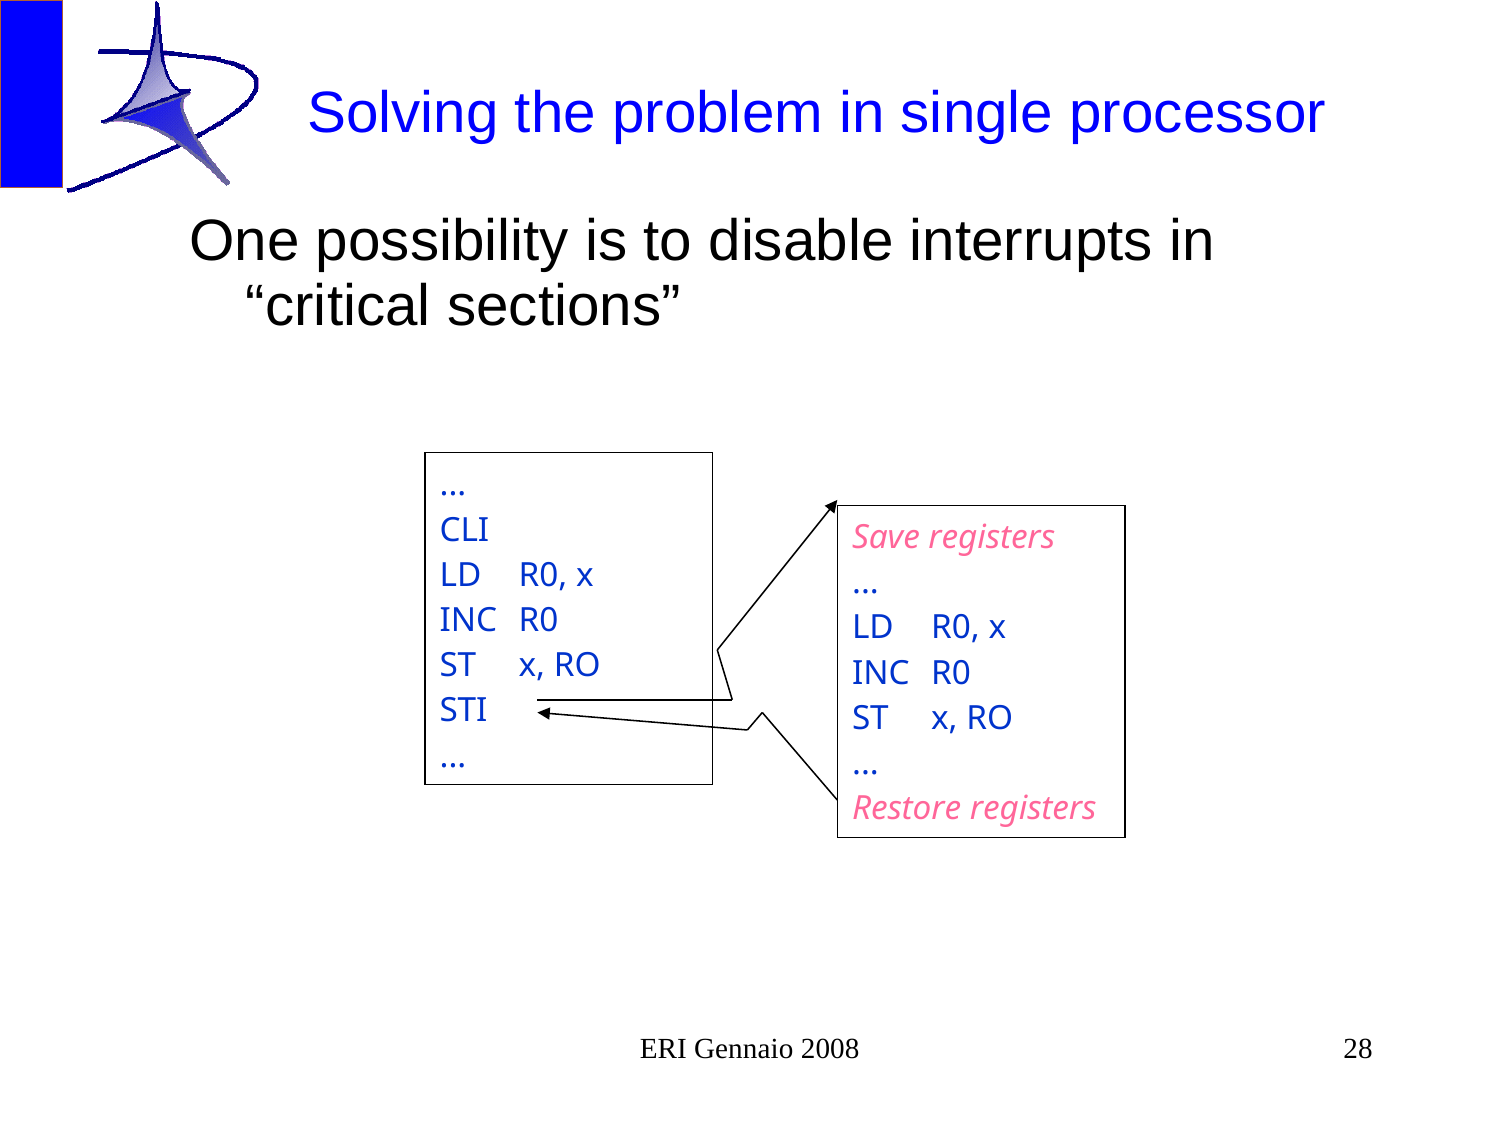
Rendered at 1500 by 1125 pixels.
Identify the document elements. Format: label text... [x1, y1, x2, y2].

picture [62, 0, 263, 197]
title Solving the problem in single processor [174, 61, 1425, 164]
text_box ... CLI LD R0, x INC R0 ST x, RO STI ... [424, 452, 713, 785]
list One possibility is to disable interrupts in “critical sections” [174, 199, 1425, 388]
text_box Save registers ... LD R0, x INC R0 ST x, RO ... Restore registers [837, 505, 1125, 838]
